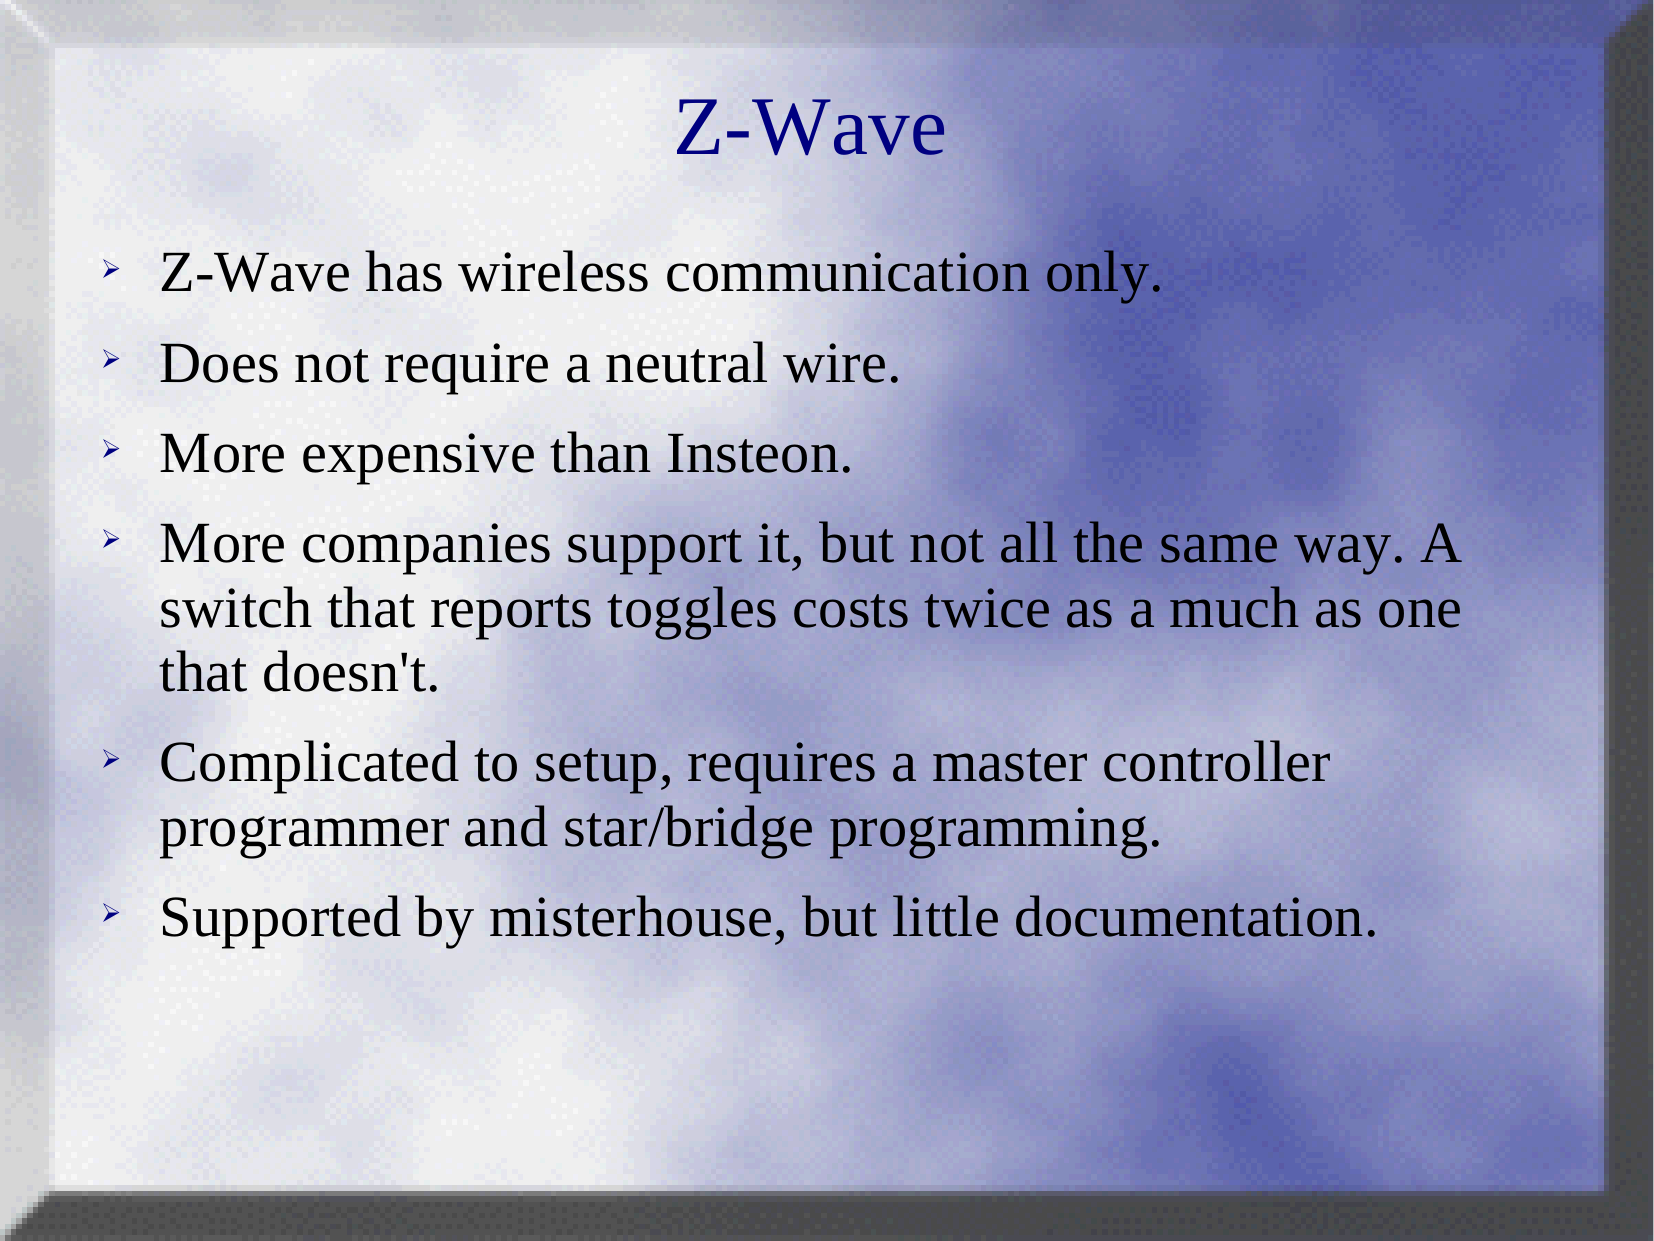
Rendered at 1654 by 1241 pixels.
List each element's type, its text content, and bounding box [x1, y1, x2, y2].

list Z-Wave has wireless communication only. Does not require a neutral wire. More expensive than Insteon. More companies support it, but not all the same way. A switch that reports toggles costs twice as a much as one that doesn't. Complicated to setup, requires a master controller programmer and star/bridge programming. Supported by misterhouse, but little documentation. [100, 239, 1557, 980]
picture [0, 0, 1654, 1241]
title Z-Wave [191, 72, 1430, 180]
